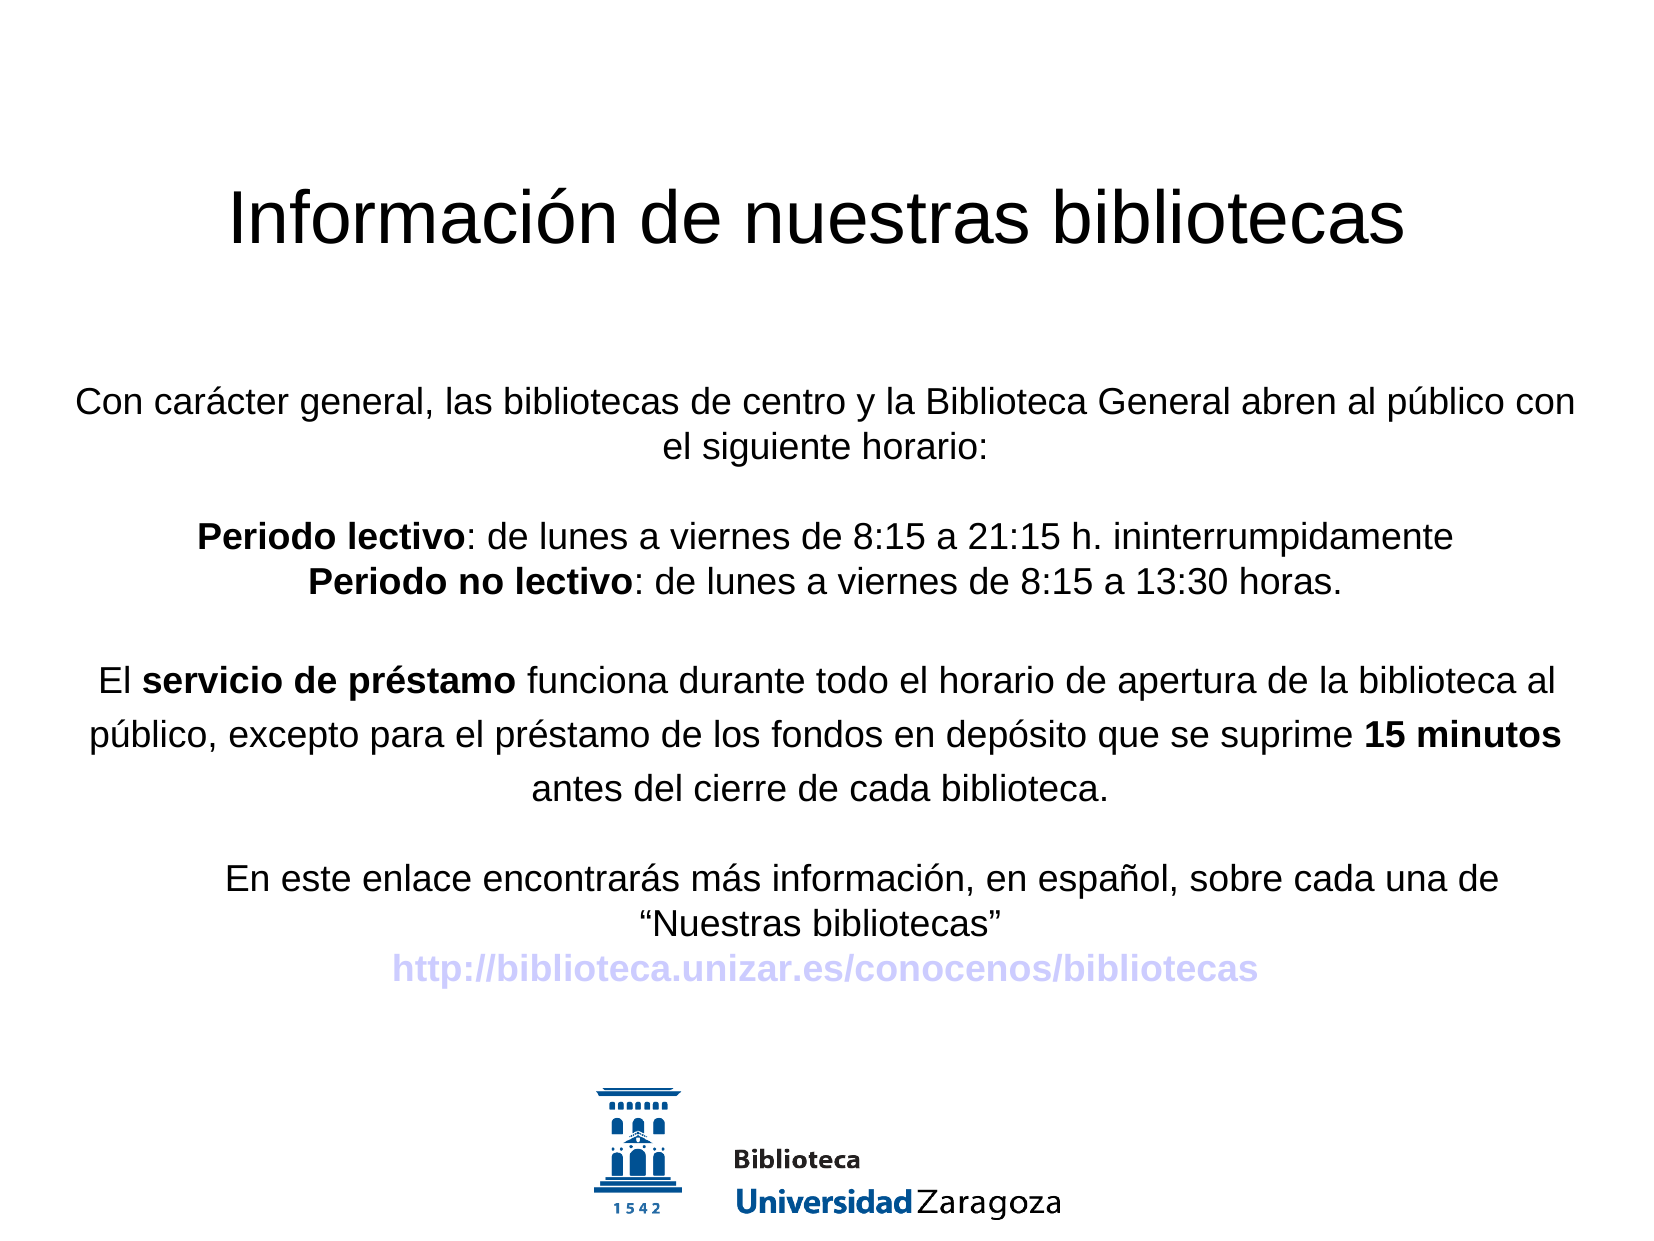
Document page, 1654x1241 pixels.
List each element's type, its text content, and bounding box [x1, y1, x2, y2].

text_box Información de nuestras bibliotecas [68, 110, 1585, 318]
text_box Con carácter general, las bibliotecas de centro y la Biblioteca General abren al público con el siguiente horario: Periodo lectivo: de lunes a viernes de 8:15 a 21:15 h. ininterrumpidamente Periodo no lectivo: de lunes a viernes de 8:15 a 13:30 horas. El servicio de préstamo funciona durante todo el horario de apertura de la biblioteca al público, excepto para el préstamo de los fondos en depósito que se suprime 15 minutos antes del cierre de cada biblioteca. En este enlace encontrarás más información, en español, sobre cada una de “Nuestras bibliotecas” http://biblioteca.unizar.es/conocenos/bibliotecas [55, 368, 1596, 997]
picture [594, 1088, 1060, 1220]
